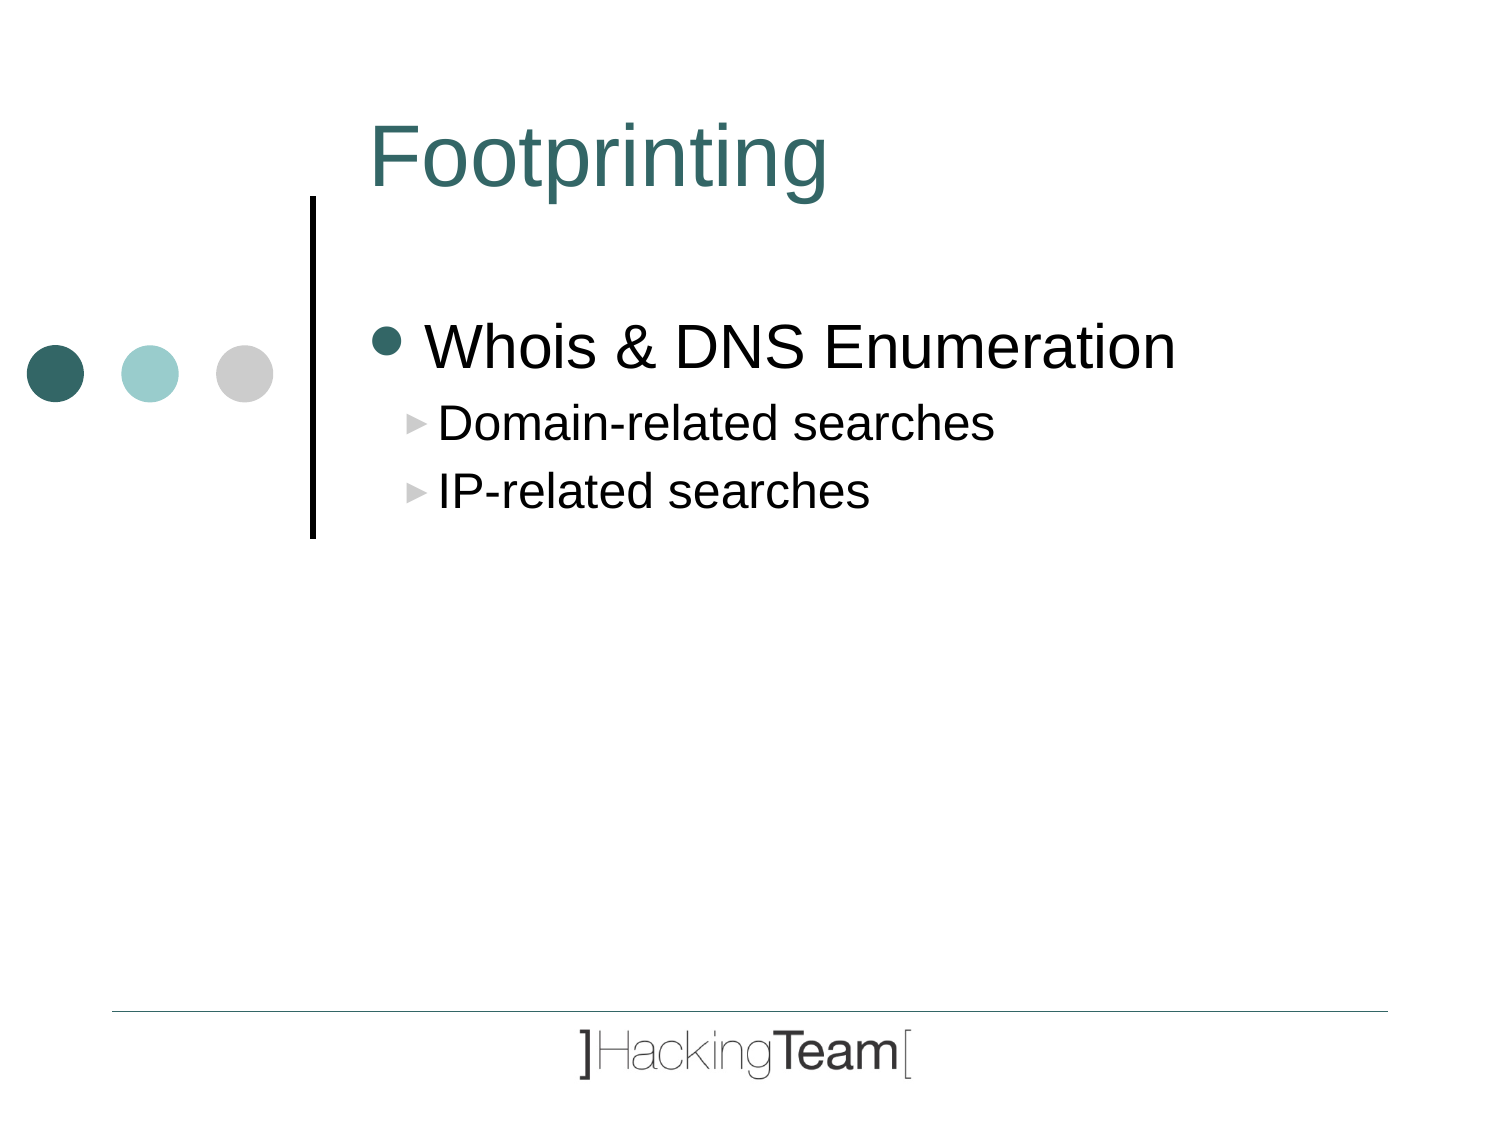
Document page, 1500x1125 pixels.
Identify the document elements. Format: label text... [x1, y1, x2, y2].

list Whois & DNS Enumeration Domain-related searches IP-related searches [249, 312, 1401, 1041]
title Footprinting [249, 38, 1401, 275]
picture [574, 1041, 916, 1084]
